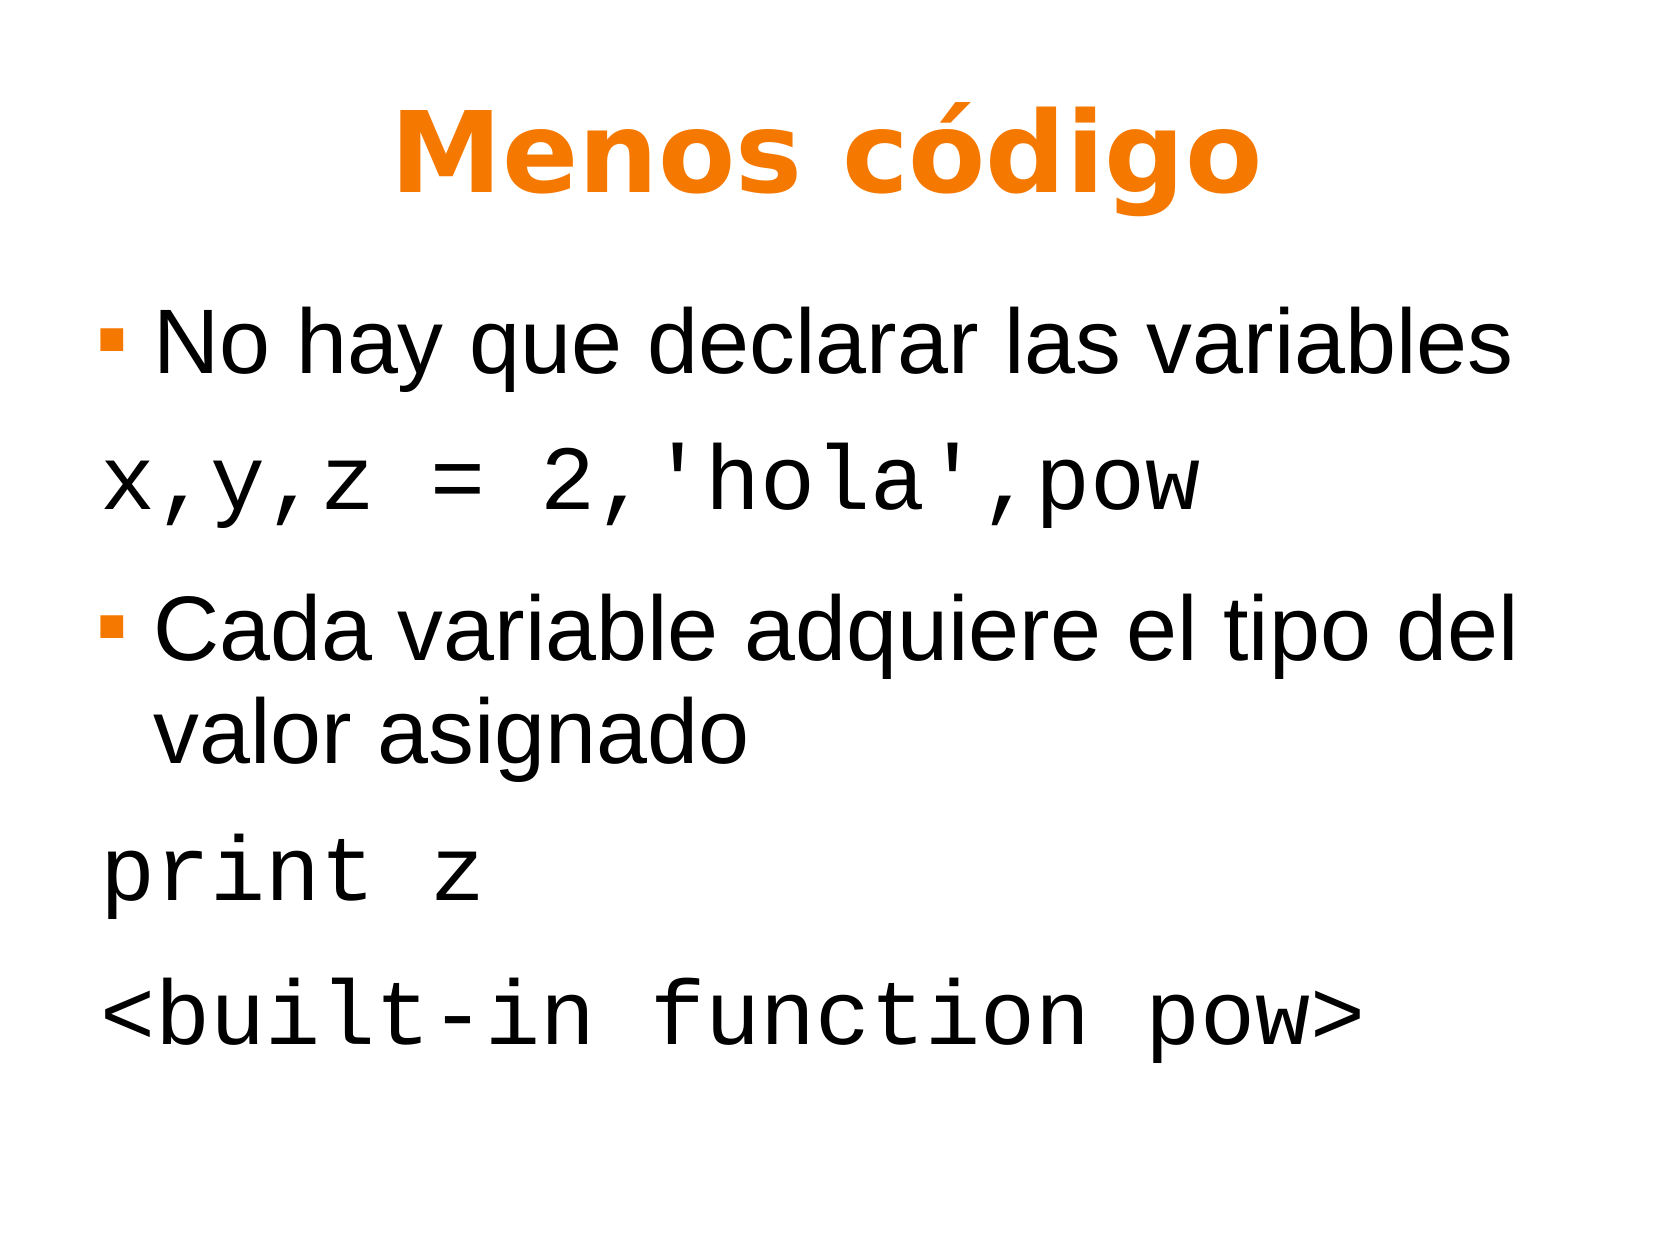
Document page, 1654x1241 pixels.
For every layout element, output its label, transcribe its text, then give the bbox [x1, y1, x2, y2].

list No hay que declarar las variables x,y,z = 2,'hola',pow Cada variable adquiere el tipo del valor asignado print z <built-in function pow> [82, 290, 1571, 1109]
title Menos código [82, 56, 1571, 250]
